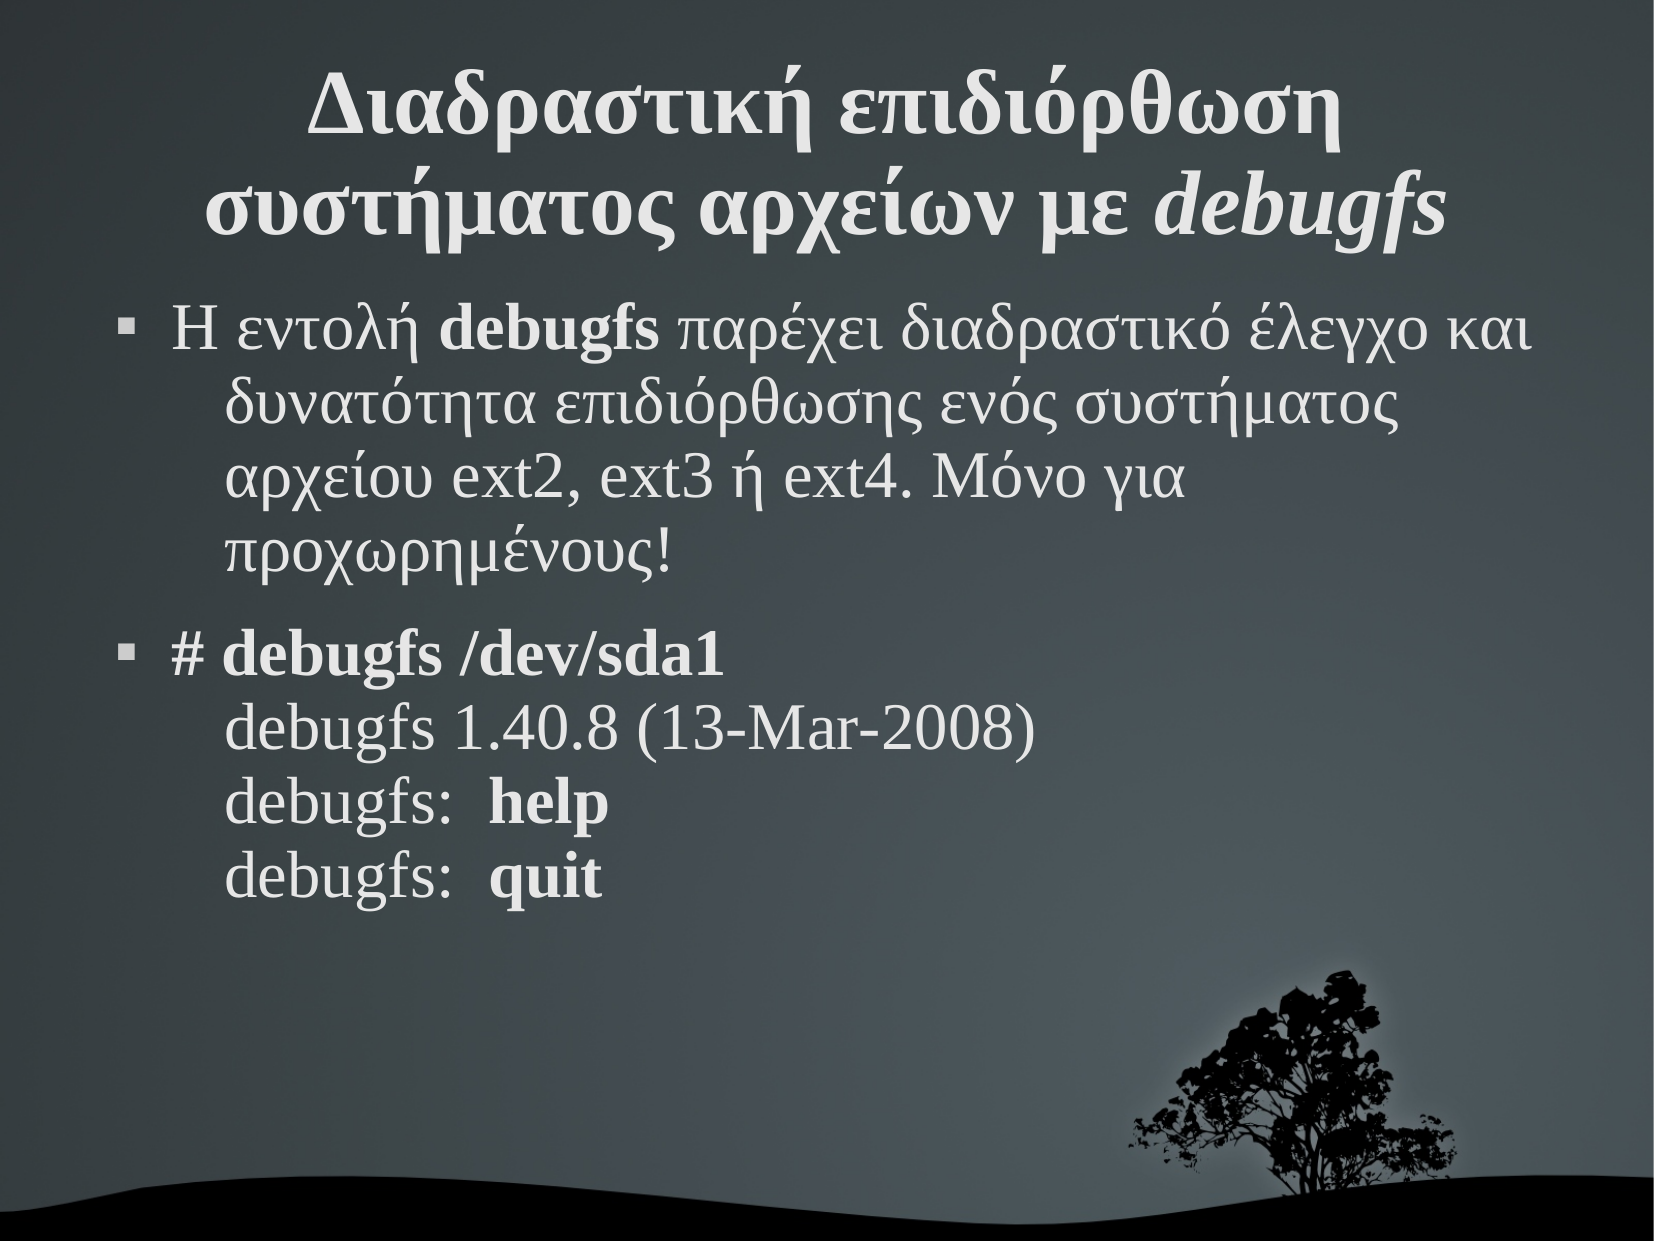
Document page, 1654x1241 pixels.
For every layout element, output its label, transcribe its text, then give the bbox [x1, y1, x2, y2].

list Η εντολή debugfs παρέχει διαδραστικό έλεγχο και δυνατότητα επιδιόρθωσης ενός συστήματος αρχείου ext2, ext3 ή ext4. Μόνο για προχωρημένους! # debugfs /dev/sda1 debugfs 1.40.8 (13-Mar-2008) debugfs: help debugfs: quit [82, 290, 1571, 1109]
picture [0, 0, 1654, 1241]
title Διαδραστική επιδιόρθωση συστήματος αρχείων με debugfs [82, 33, 1571, 273]
